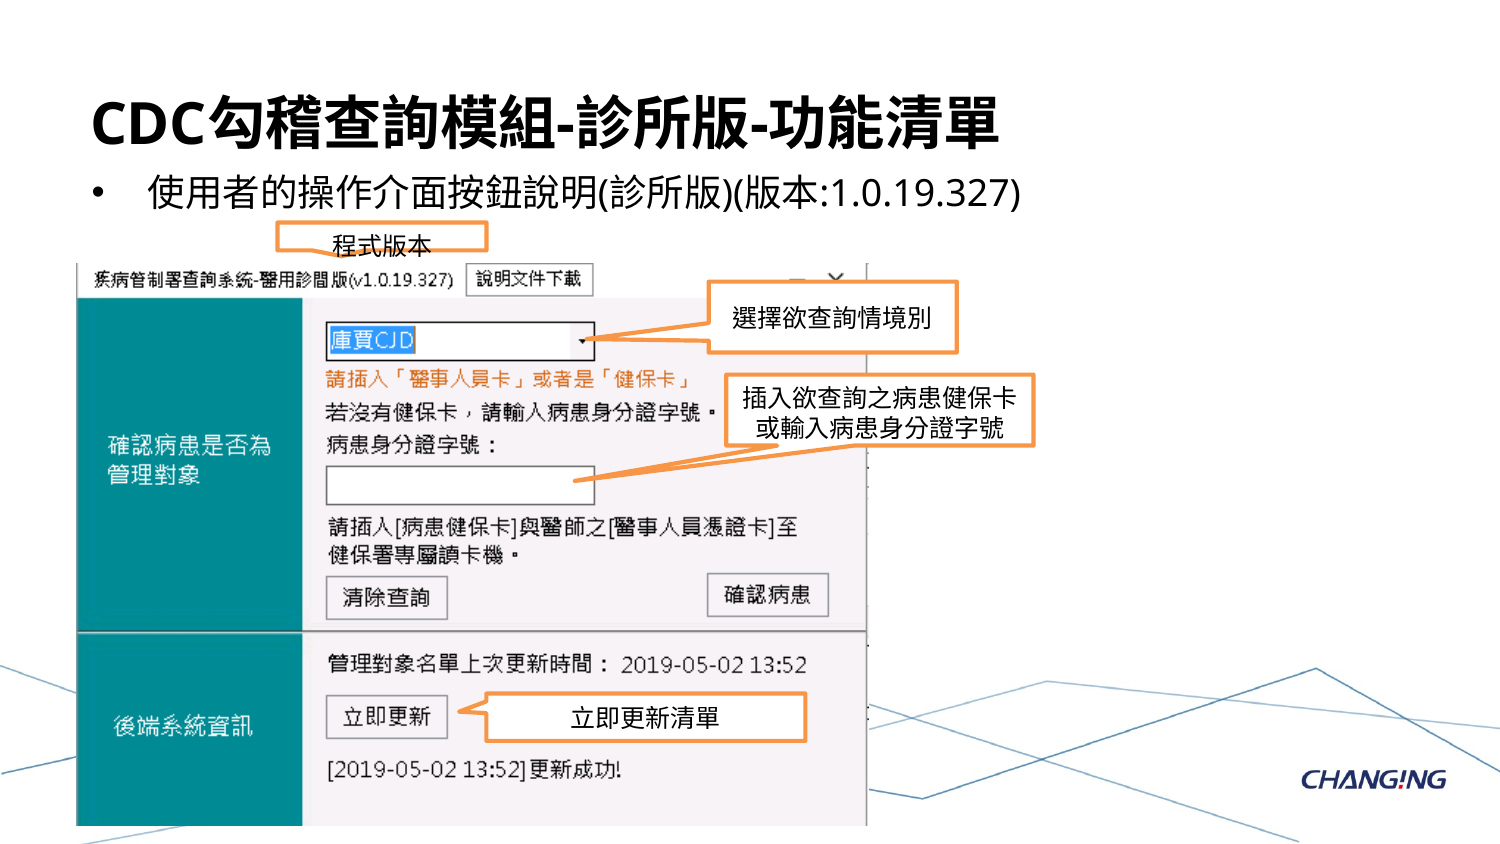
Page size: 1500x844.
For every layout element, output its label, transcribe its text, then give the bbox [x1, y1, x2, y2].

text_box 立即更新清單 [459, 693, 806, 741]
title CDC勾稽查詢模組-診所版-功能清單 [75, 67, 1426, 175]
text_box 選擇欲查詢情境別 [586, 281, 957, 353]
text_box 程式版本 [277, 222, 487, 257]
text_box 插入欲查詢之病患健保卡或輸入病患身分證字號 [574, 374, 1034, 481]
picture [0, 0, 1500, 844]
text_box 使用者的操作介面按鈕說明(診所版)(版本:1.0.19.327) [77, 175, 1140, 222]
